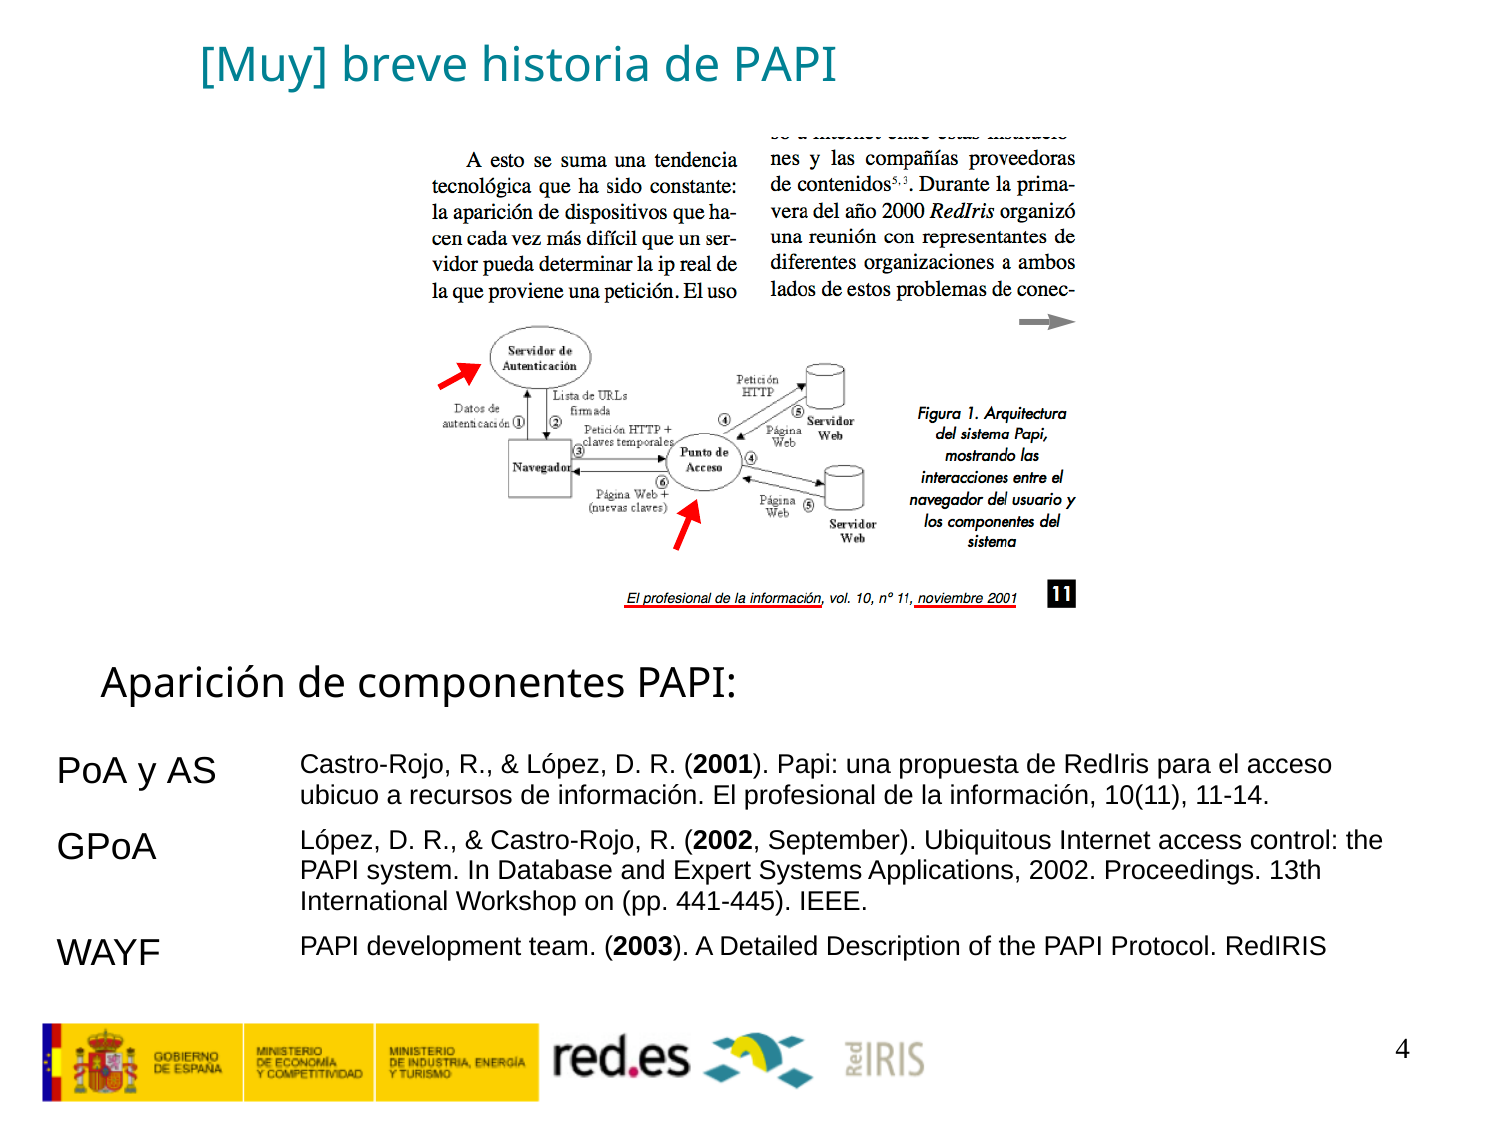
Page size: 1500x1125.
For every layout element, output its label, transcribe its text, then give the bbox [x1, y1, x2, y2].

table_cell PAPI development team. (2003). A Detailed Description of the PAPI Protocol. RedIRIS [286, 925, 1430, 981]
picture [40, 1017, 936, 1107]
text_box Aparición de componentes PAPI: [25, 652, 847, 704]
picture [409, 137, 1105, 631]
table_cell GPoA [43, 819, 285, 924]
text_box [Muy] breve historia de PAPI [184, 22, 854, 103]
table_header PoA y AS [43, 743, 285, 818]
table_cell WAYF [43, 925, 285, 981]
table_cell López, D. R., & Castro-Rojo, R. (2002, September). Ubiquitous Internet access control: the PAPI system. In Database and Expert Systems Applications, 2002. Proceedings. 13th International Workshop on (pp. 441-445). IEEE. [286, 819, 1430, 924]
table_header Castro-Rojo, R., & López, D. R. (2001). Papi: una propuesta de RedIris para el acceso ubicuo a recursos de información. El profesional de la información, 10(11), 11-14. [286, 743, 1430, 818]
